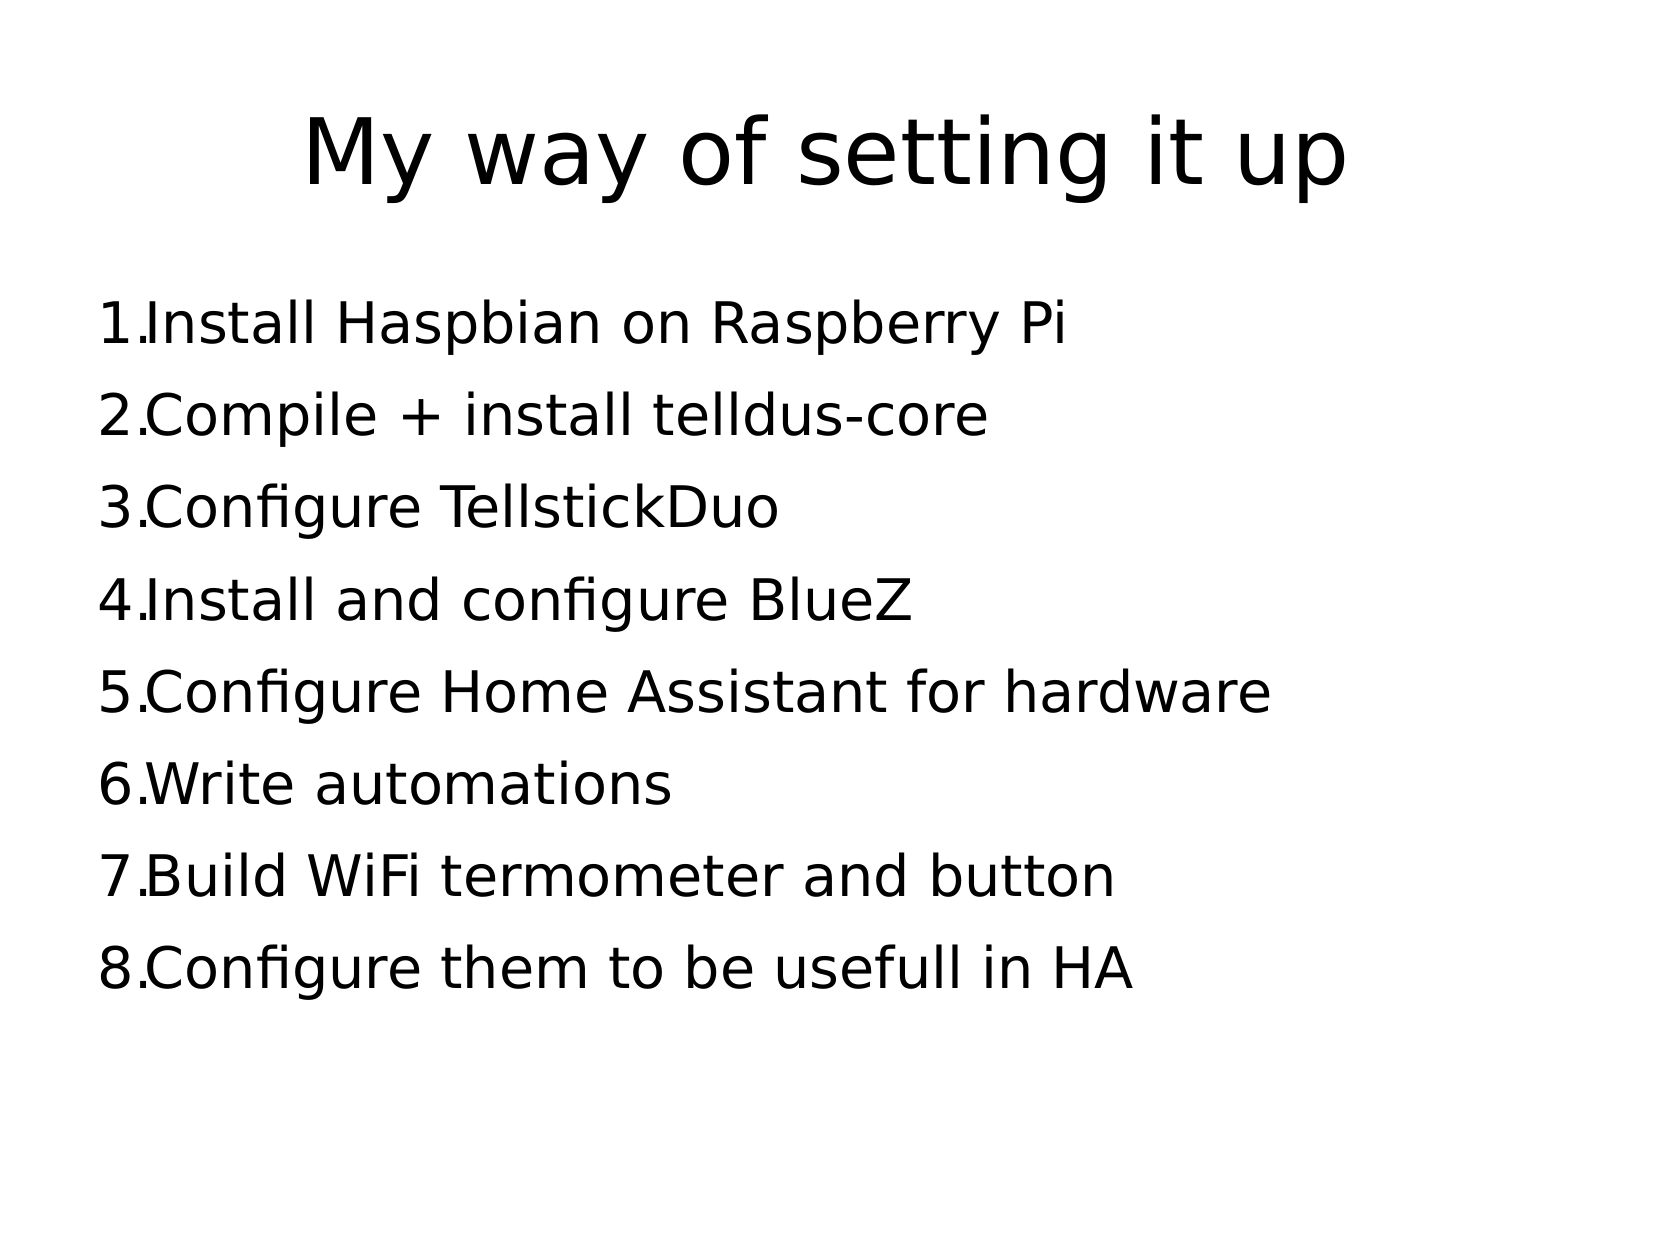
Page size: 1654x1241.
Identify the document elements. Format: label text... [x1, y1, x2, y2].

list Install Haspbian on Raspberry Pi Compile + install telldus-core Configure TellstickDuo Install and configure BlueZ Configure Home Assistant for hardware Write automations Build WiFi termometer and button Configure them to be usefull in HA [82, 290, 1571, 1010]
title My way of setting it up [82, 49, 1571, 257]
